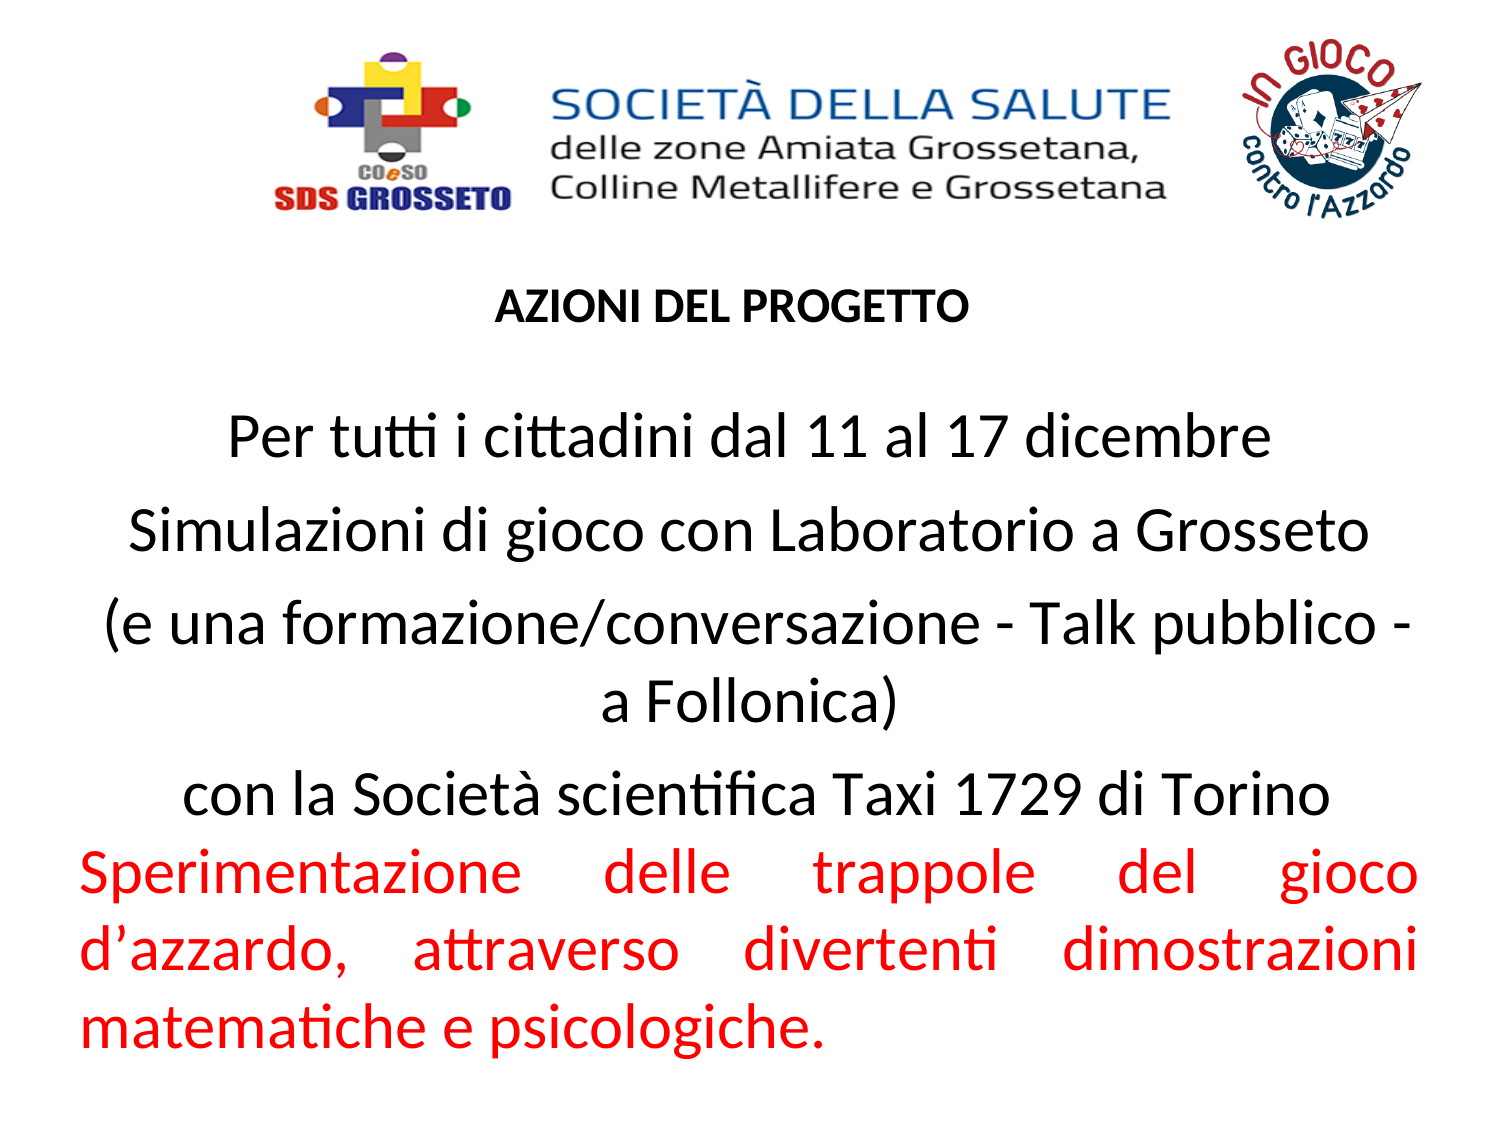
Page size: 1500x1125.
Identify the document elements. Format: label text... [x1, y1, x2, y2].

picture [265, 42, 1194, 221]
text_box AZIONI DEL PROGETTO [76, 231, 1388, 374]
text_box Per tutti i cittadini dal 11 al 17 dicembre Simulazioni di gioco con Laboratorio a Grosseto (e una formazione/conversazione - Talk pubblico - a Follonica) con la Società scientifica Taxi 1729 di Torino Sperimentazione delle trappole del gioco d’azzardo, attraverso divertenti dimostrazioni matematiche e psicologiche. - [64, 385, 1436, 1071]
picture [1222, 18, 1443, 240]
